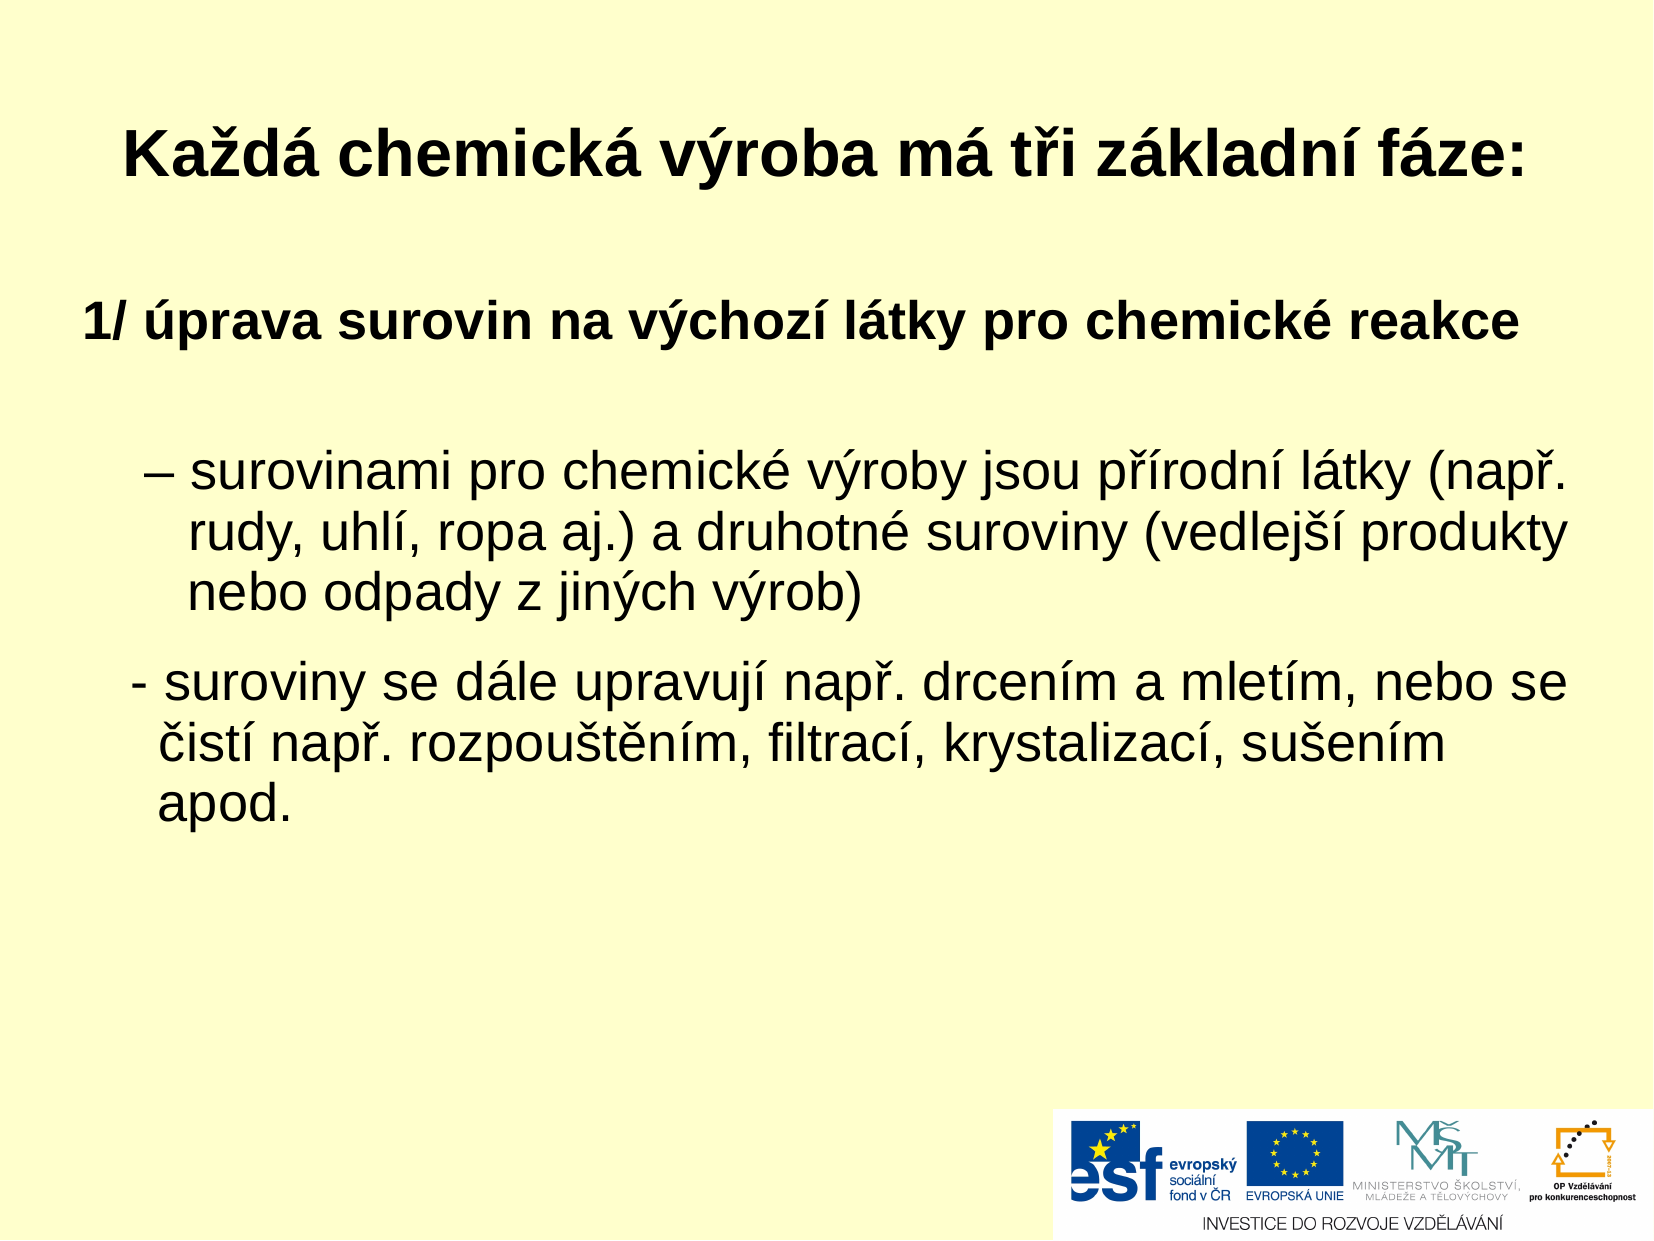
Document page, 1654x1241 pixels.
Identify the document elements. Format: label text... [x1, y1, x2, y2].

list 1/ úprava surovin na výchozí látky pro chemické reakce – surovinami pro chemické výroby jsou přírodní látky (např. rudy, uhlí, ropa aj.) a druhotné suroviny (vedlejší produkty nebo odpady z jiných výrob) - suroviny se dále upravují např. drcením a mletím, nebo se čistí např. rozpouštěním, filtrací, krystalizací, sušením apod. [82, 290, 1571, 1109]
title Každá chemická výroba má tři základní fáze: [82, 49, 1571, 257]
picture [1053, 1109, 1654, 1241]
